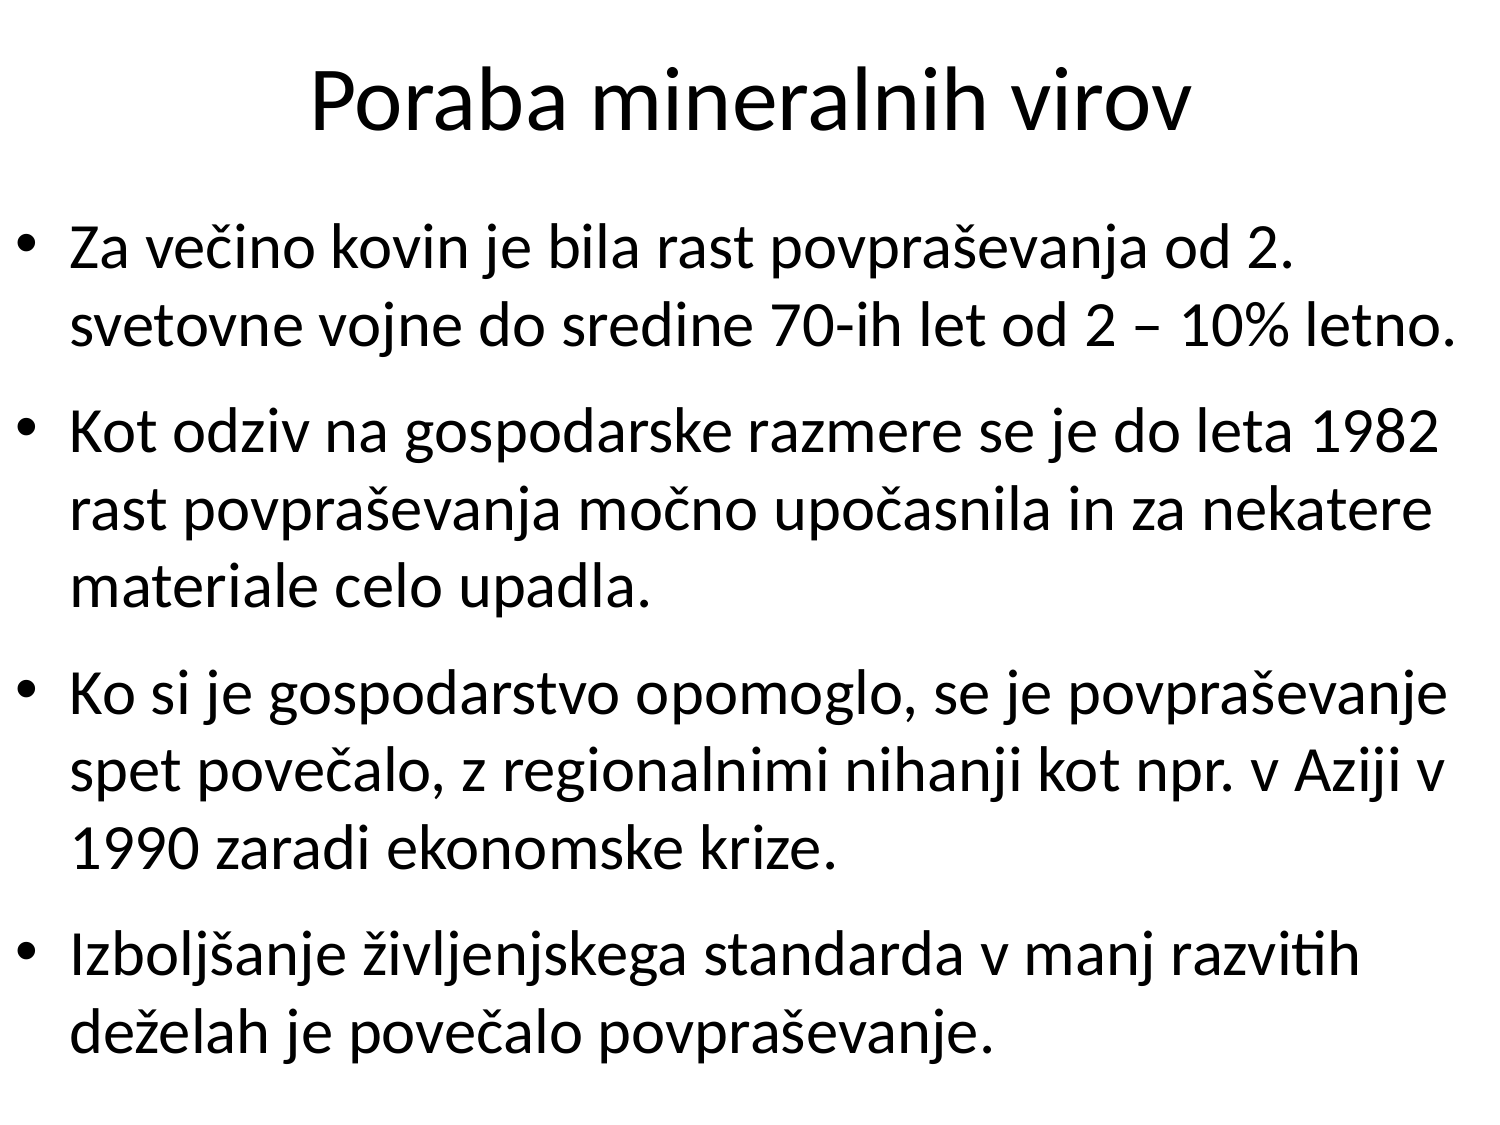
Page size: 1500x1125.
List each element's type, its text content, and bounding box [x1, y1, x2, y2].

title Poraba mineralnih virov [76, 0, 1427, 188]
list Za večino kovin je bila rast povpraševanja od 2. svetovne vojne do sredine 70-ih let od 2 – 10% letno. Kot odziv na gospodarske razmere se je do leta 1982 rast povpraševanja močno upočasnila in za nekatere materiale celo upadla. Ko si je gospodarstvo opomoglo, se je povpraševanje spet povečalo, z regionalnimi nihanji kot npr. v Aziji v 1990 zaradi ekonomske krize. Izboljšanje življenjskega standarda v manj razvitih deželah je povečalo povpraševanje. [0, 196, 1500, 1125]
